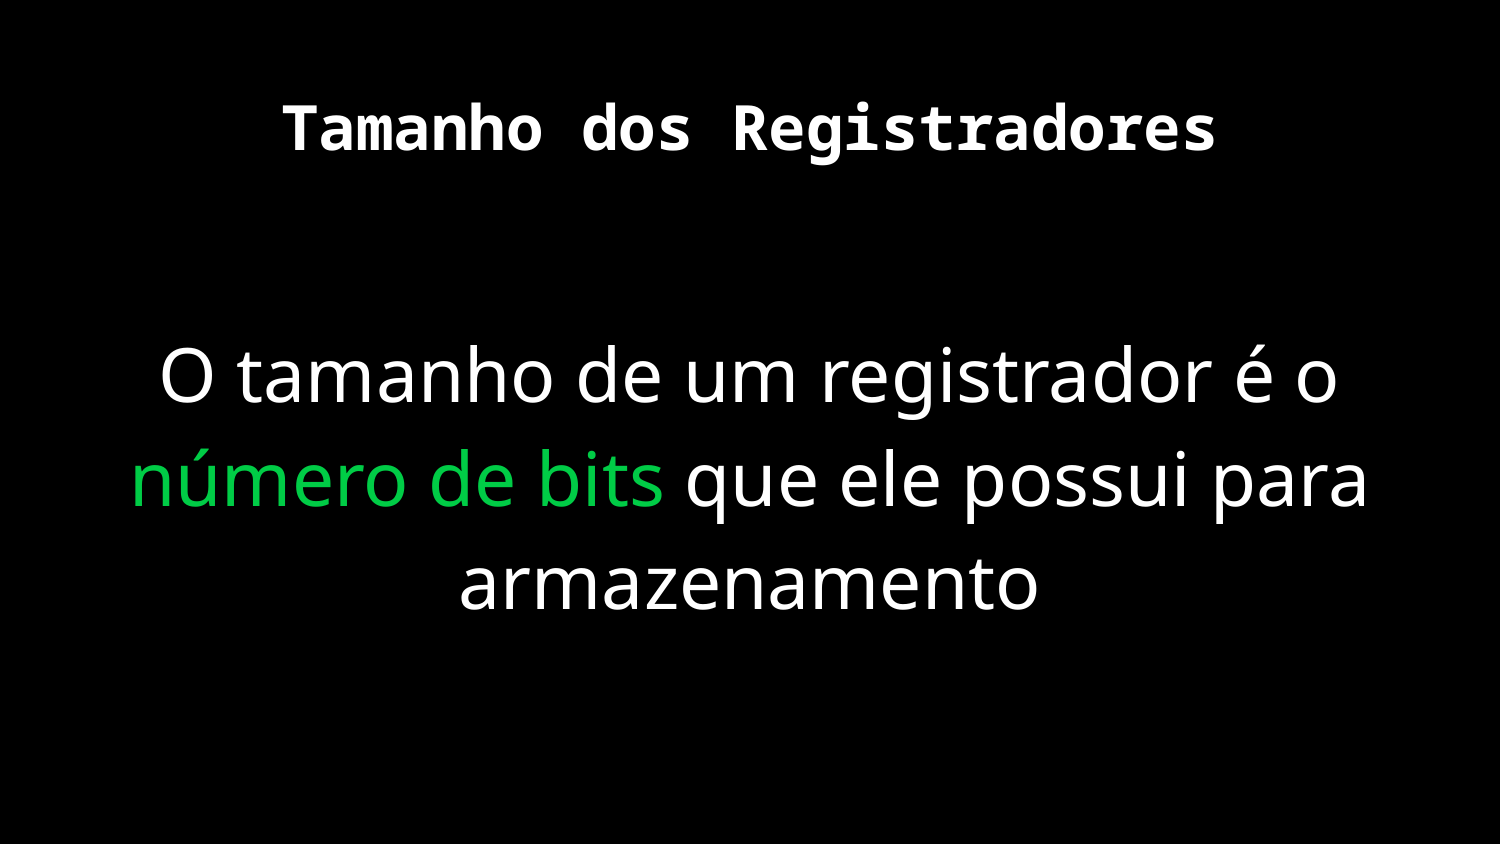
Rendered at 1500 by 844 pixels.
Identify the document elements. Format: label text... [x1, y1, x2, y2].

list O tamanho de um registrador é o número de bits que ele possui para armazenamento [51, 189, 1449, 750]
title Tamanho dos Registradores [51, 72, 1449, 167]
